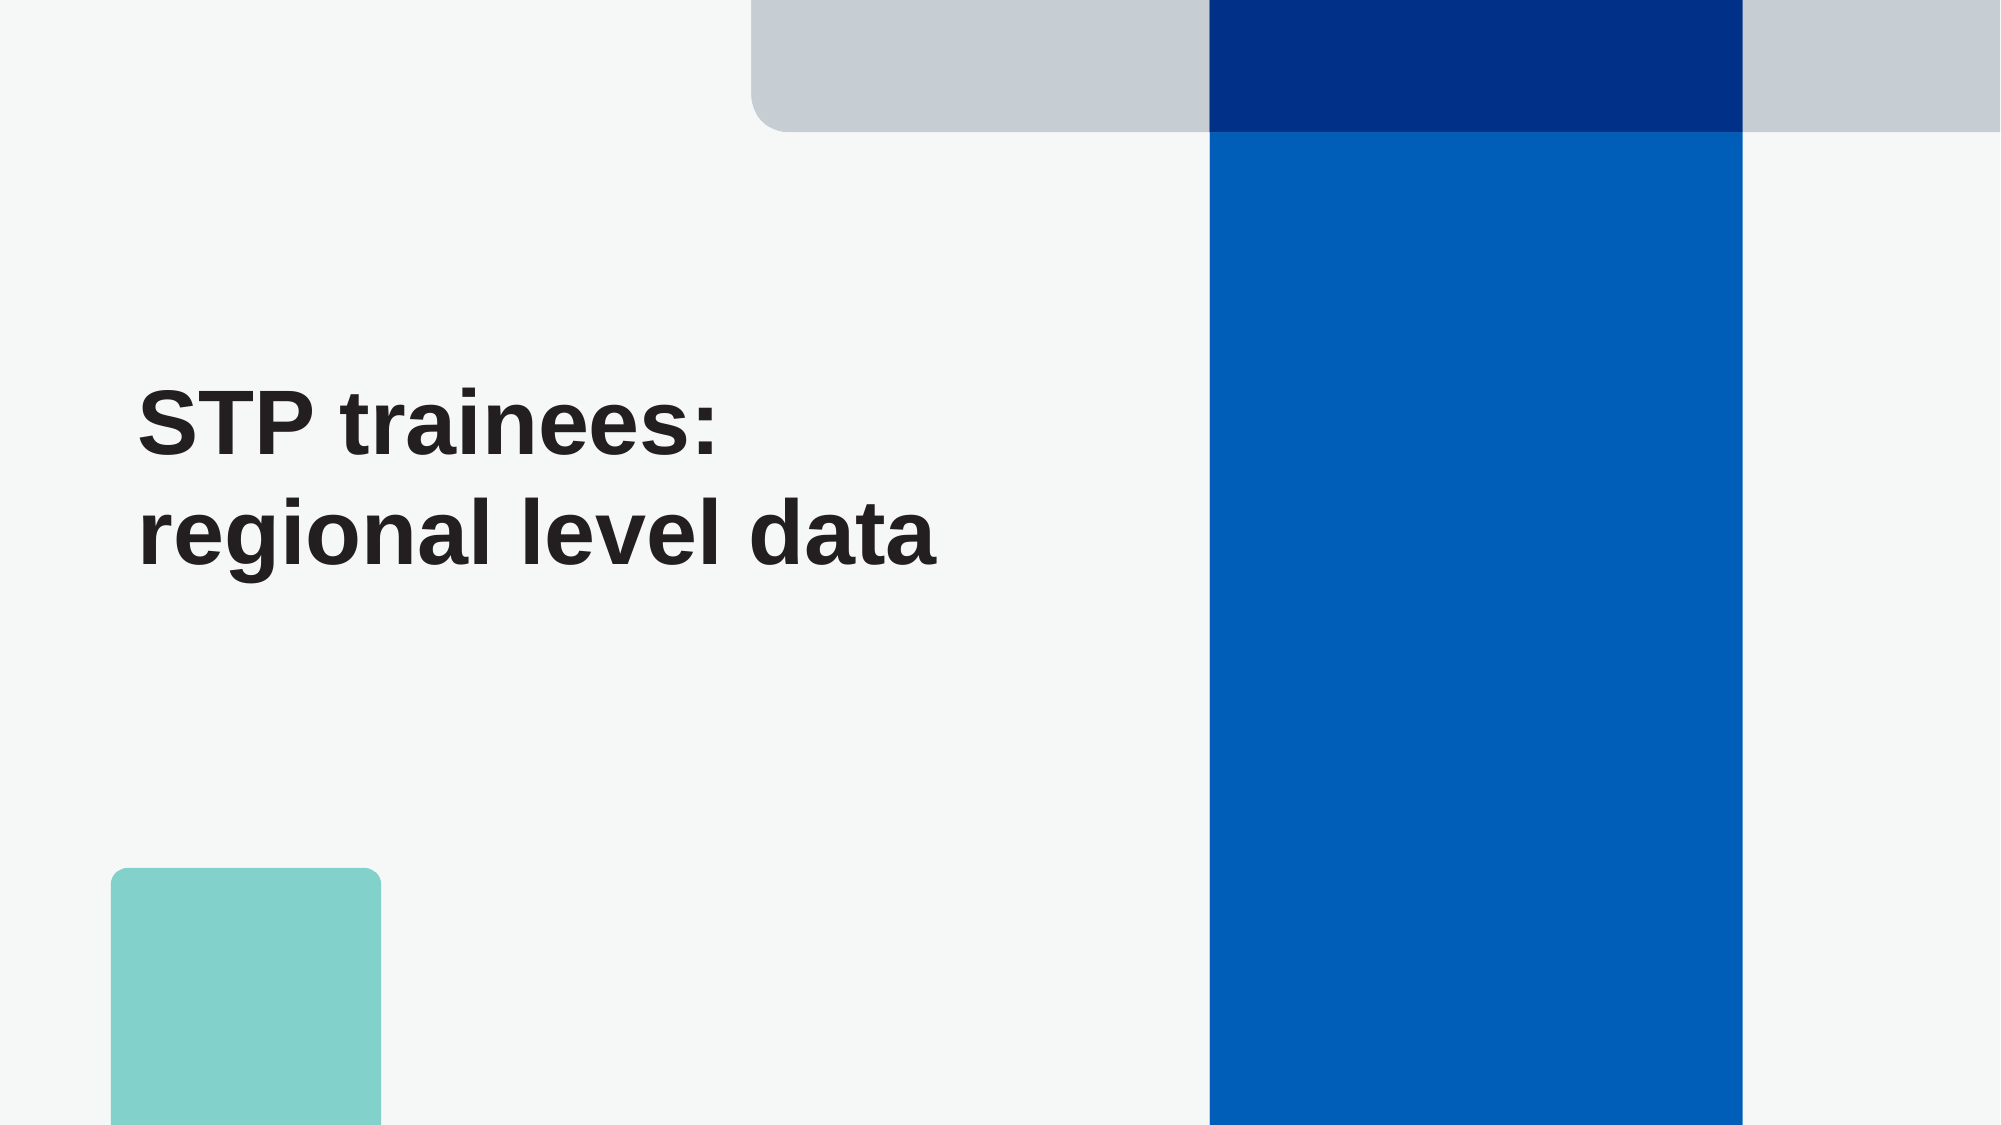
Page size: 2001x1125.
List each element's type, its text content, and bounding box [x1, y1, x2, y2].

title STP trainees: regional level data [122, 355, 1188, 573]
